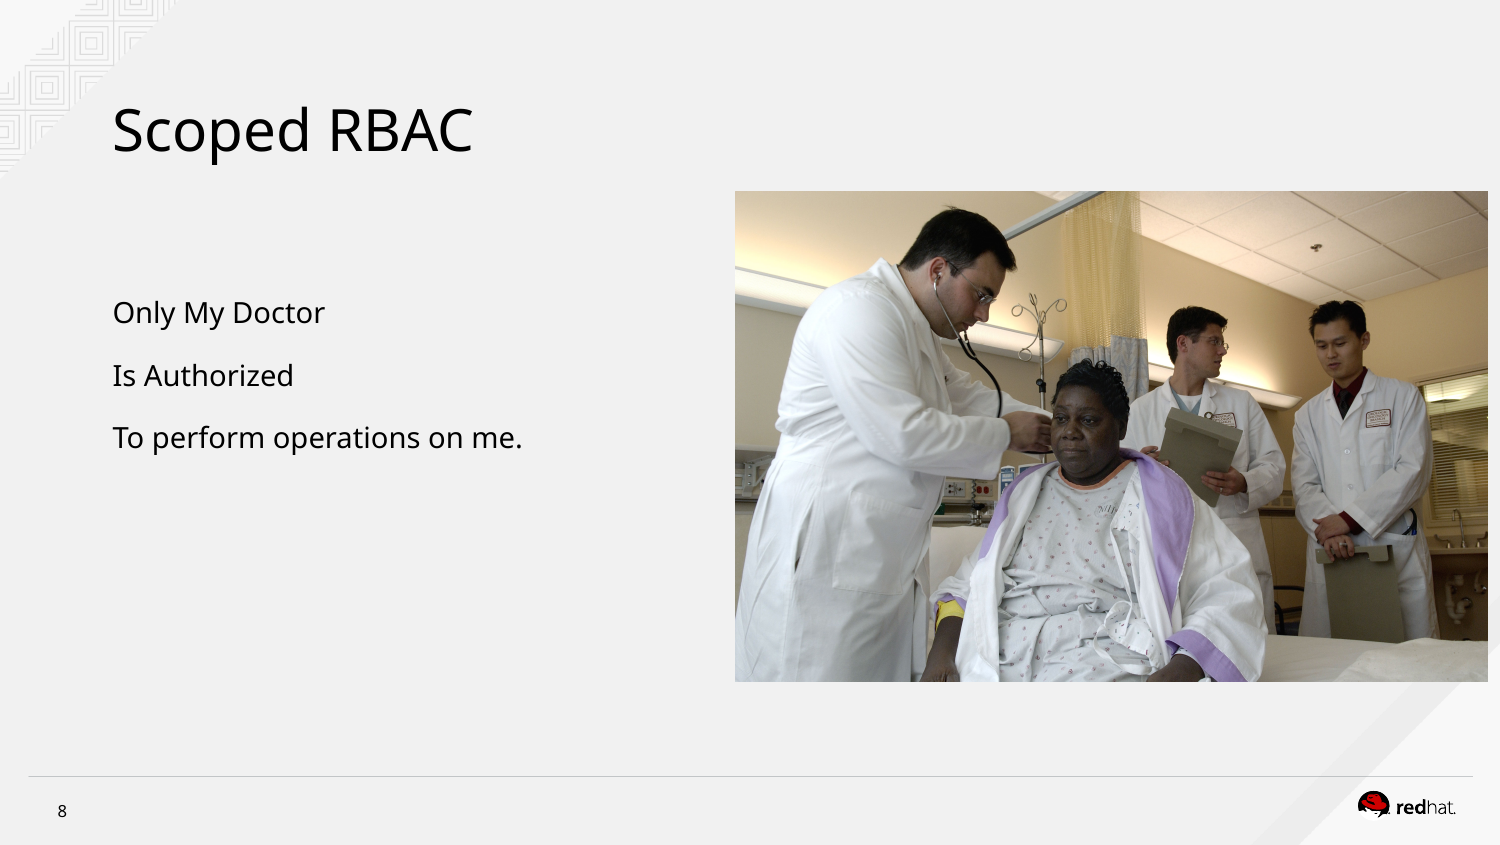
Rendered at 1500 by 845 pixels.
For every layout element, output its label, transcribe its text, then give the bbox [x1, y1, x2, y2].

title Scoped RBAC [112, 0, 1388, 169]
text_box Only My Doctor Is Authorized To perform operations on me. [112, 292, 735, 441]
picture [0, 0, 1500, 845]
